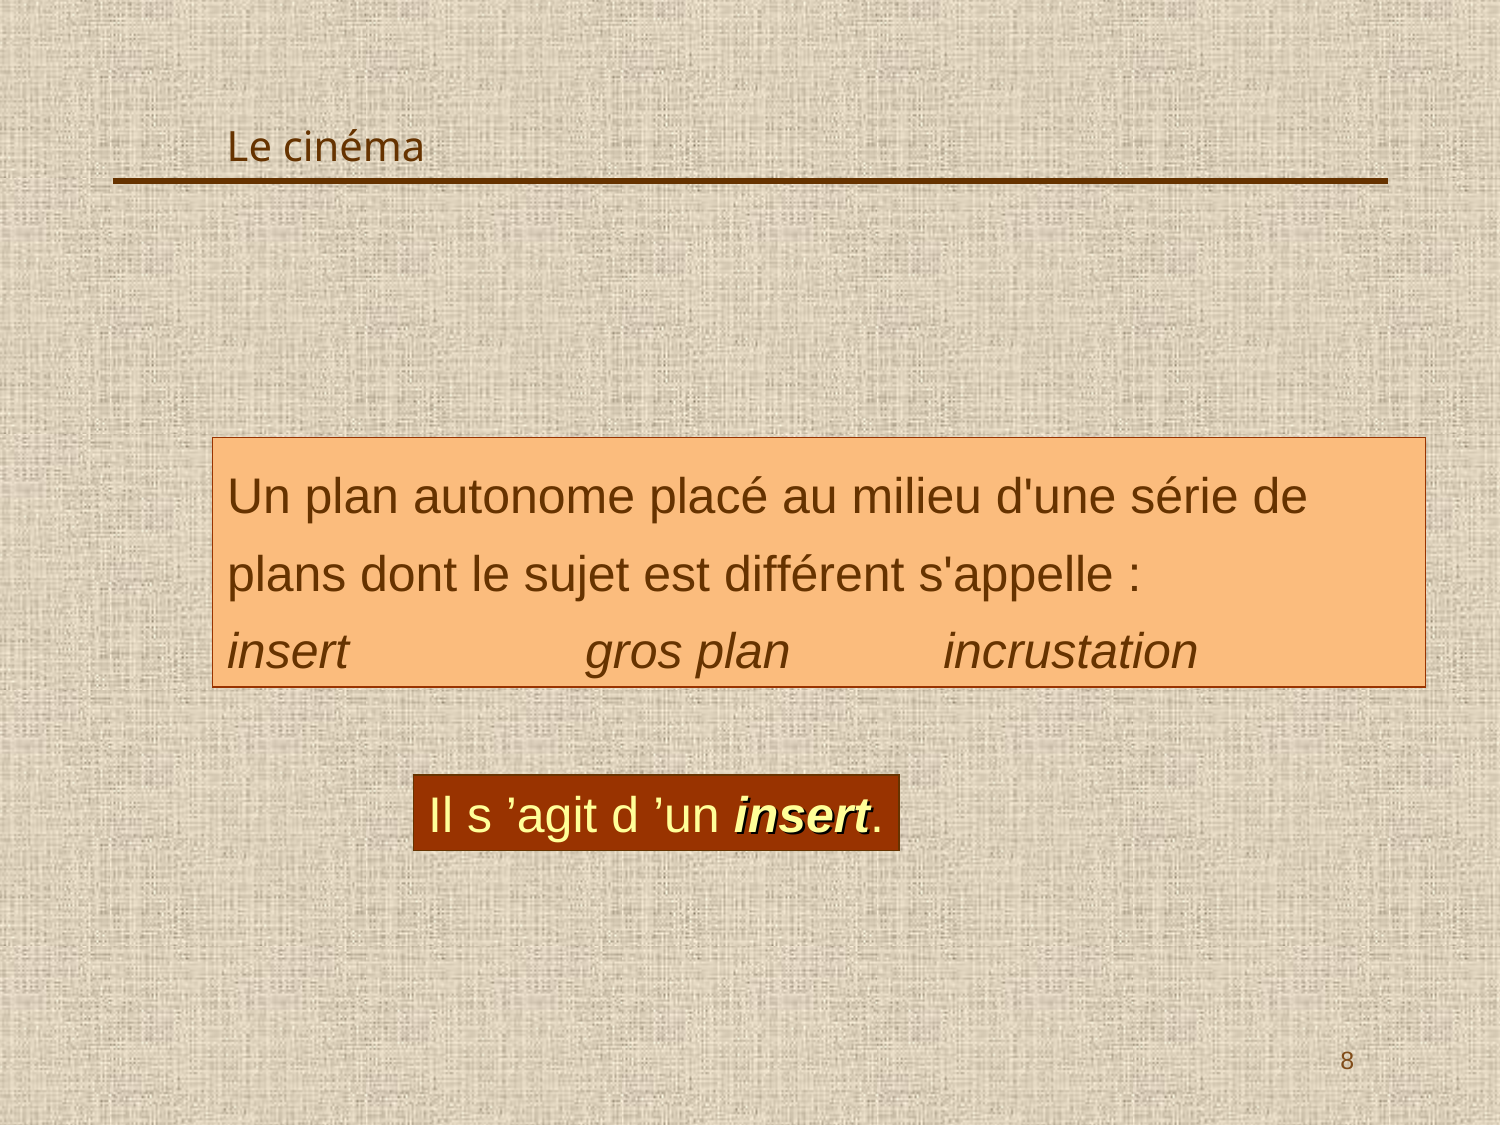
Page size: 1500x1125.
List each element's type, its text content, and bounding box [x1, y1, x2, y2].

picture [0, 0, 1500, 1125]
text_box Le cinéma [211, 112, 441, 178]
text_box Un plan autonome placé au milieu d'une série de plans dont le sujet est différent s'appelle : insert gros plan incrustation [212, 437, 1426, 687]
text_box Il s ’agit d ’un insert. [413, 774, 900, 851]
